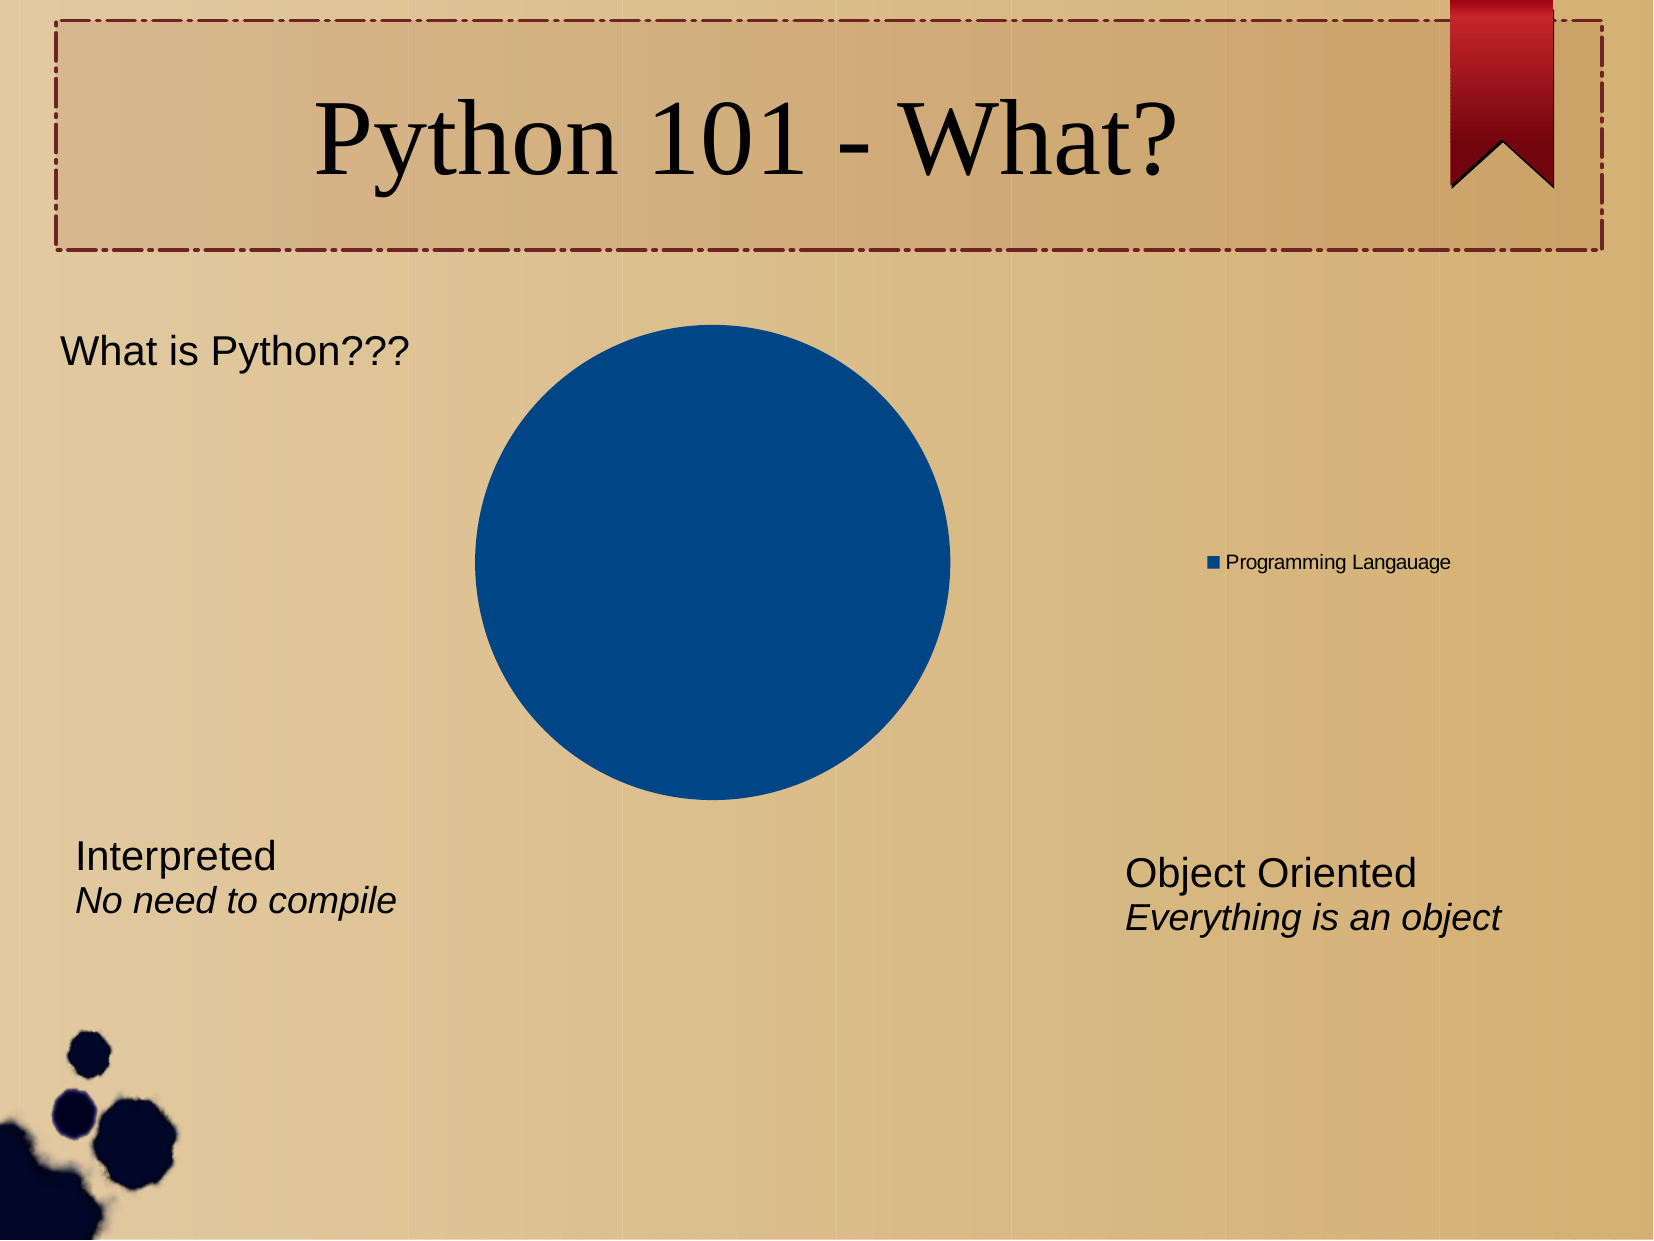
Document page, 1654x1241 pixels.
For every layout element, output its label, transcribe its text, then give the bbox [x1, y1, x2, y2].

text_box Interpreted No need to compile [75, 780, 578, 1021]
title Python 101 - What? [82, 47, 1412, 229]
text_box What is Python??? [60, 254, 563, 496]
chart [225, 315, 1471, 811]
subtitle Object Oriented Everything is an object [1125, 750, 1628, 991]
